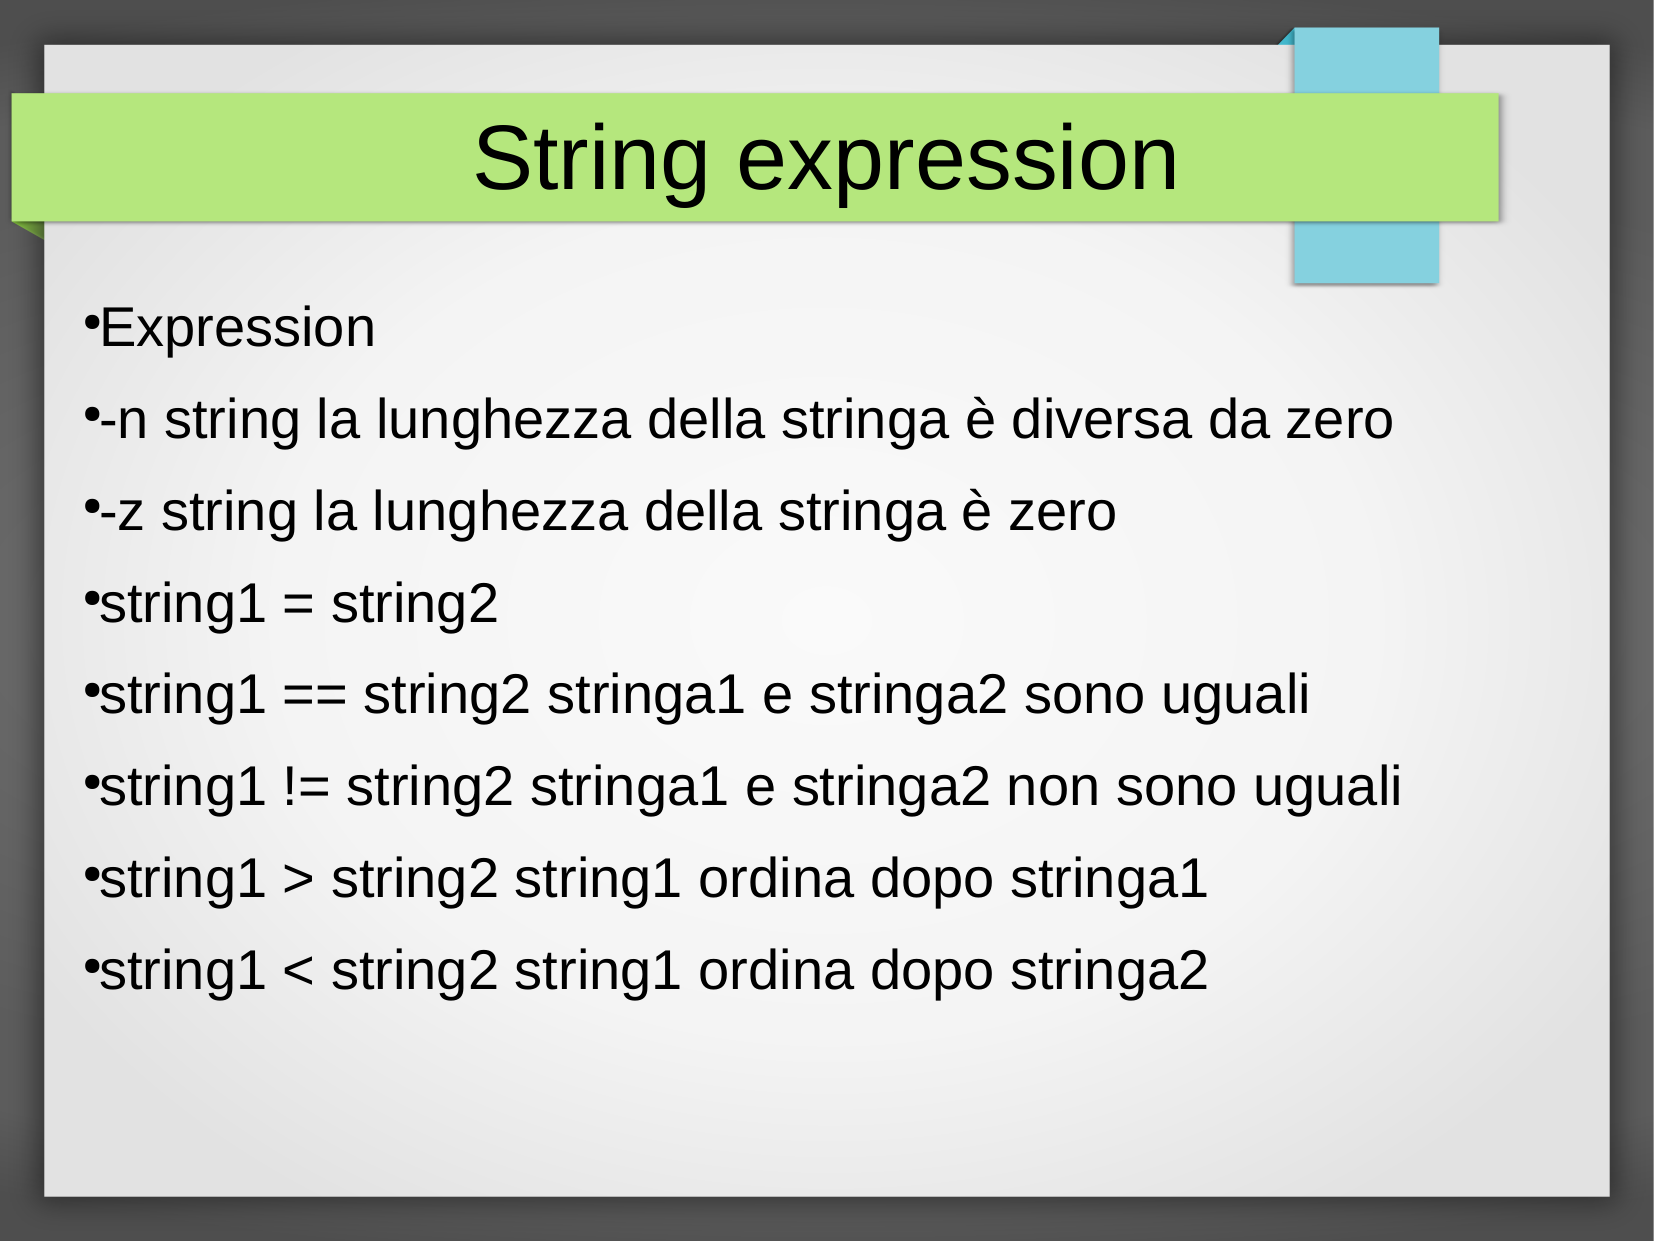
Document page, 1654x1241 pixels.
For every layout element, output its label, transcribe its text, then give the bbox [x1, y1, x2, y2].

list Expression -n string la lunghezza della stringa è diversa da zero -z string la lunghezza della stringa è zero string1 = string2 string1 == string2 stringa1 e stringa2 sono uguali string1 != string2 stringa1 e stringa2 non sono uguali string1 > string2 string1 ordina dopo stringa1 string1 < string2 string1 ordina dopo stringa2 [82, 290, 1571, 1010]
title String expression [82, 49, 1571, 257]
picture [0, 0, 1654, 1241]
